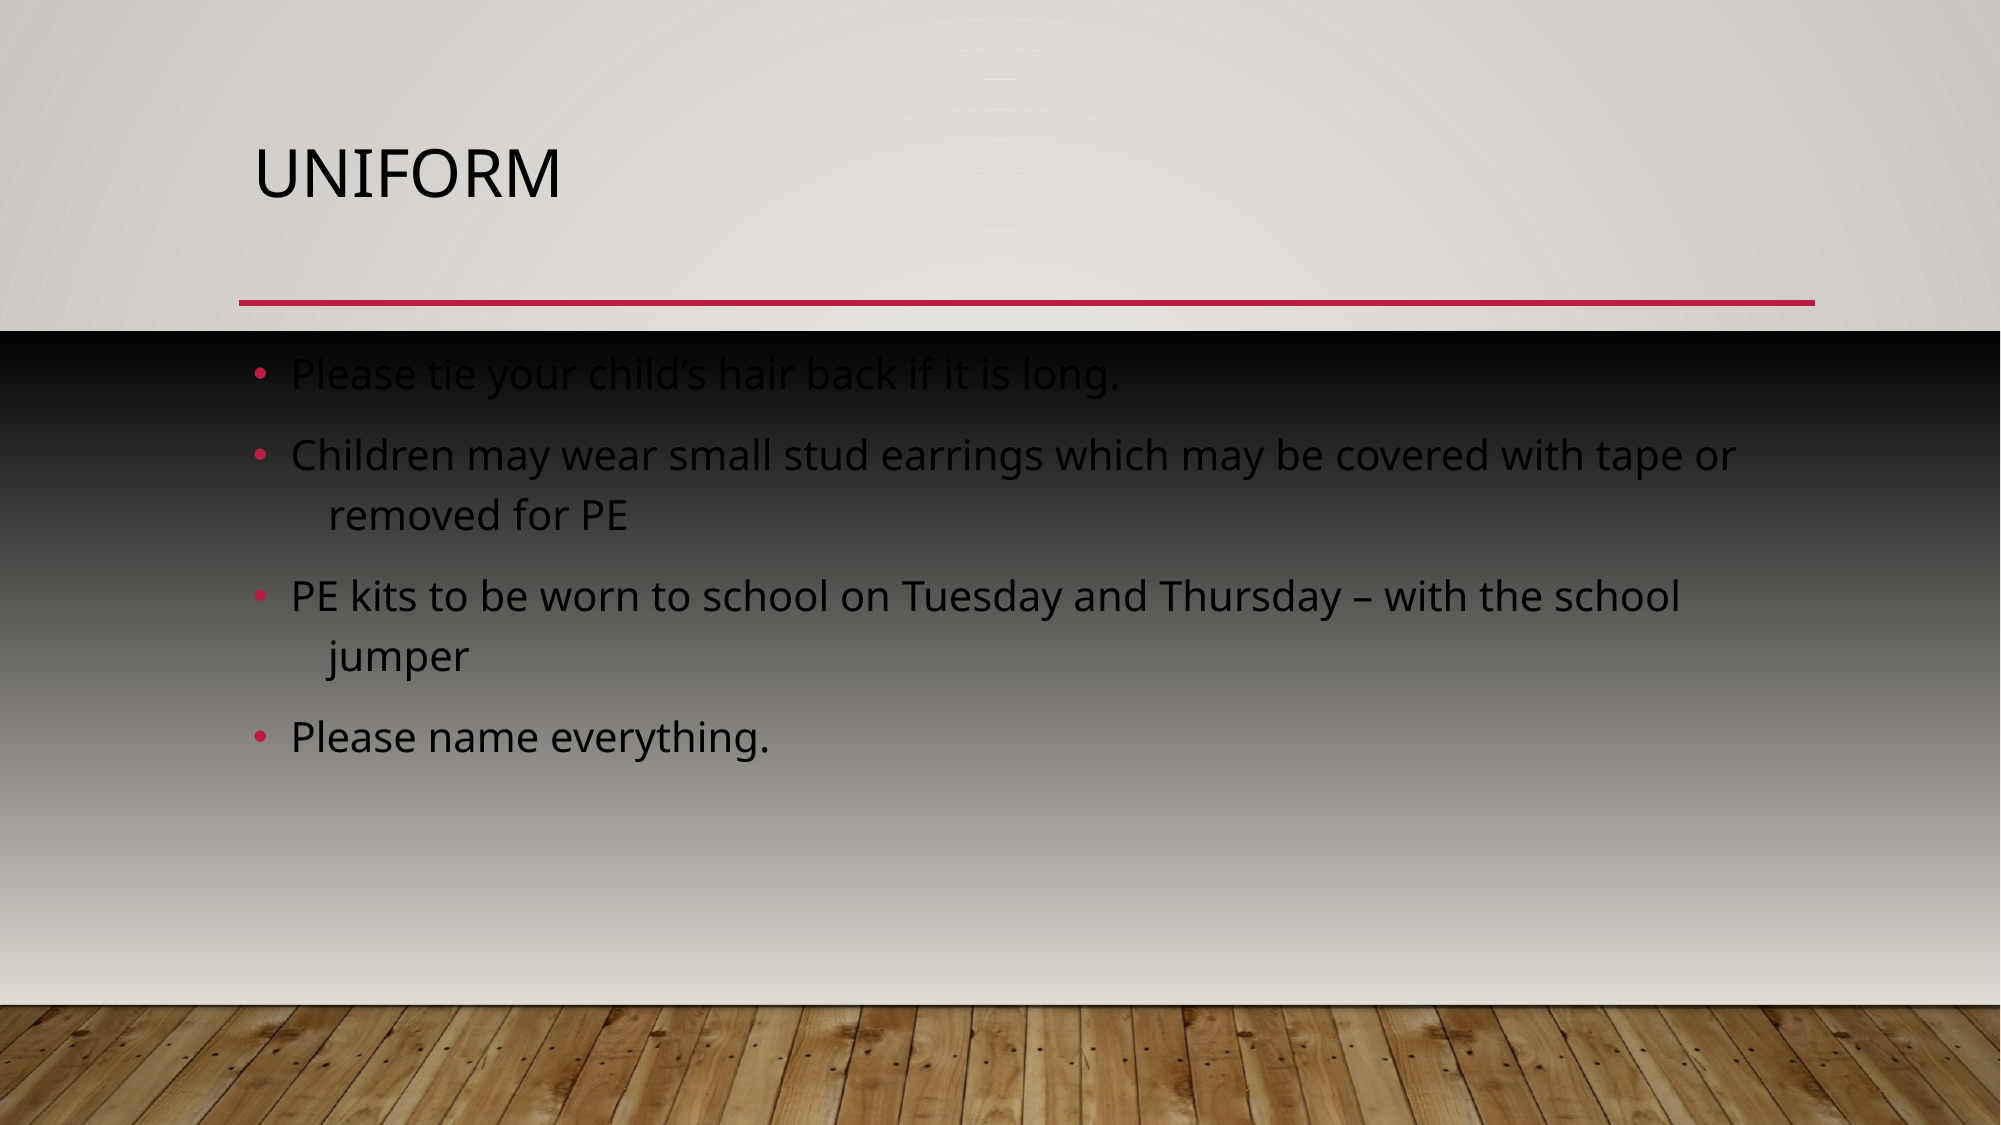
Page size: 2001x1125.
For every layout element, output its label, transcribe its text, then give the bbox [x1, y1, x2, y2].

list Please tie your child’s hair back if it is long. Children may wear small stud earrings which may be covered with tape or removed for PE PE kits to be worn to school on Tuesday and Thursday – with the school jumper Please name everything. [238, 330, 1814, 897]
title Uniform [238, 131, 1814, 305]
